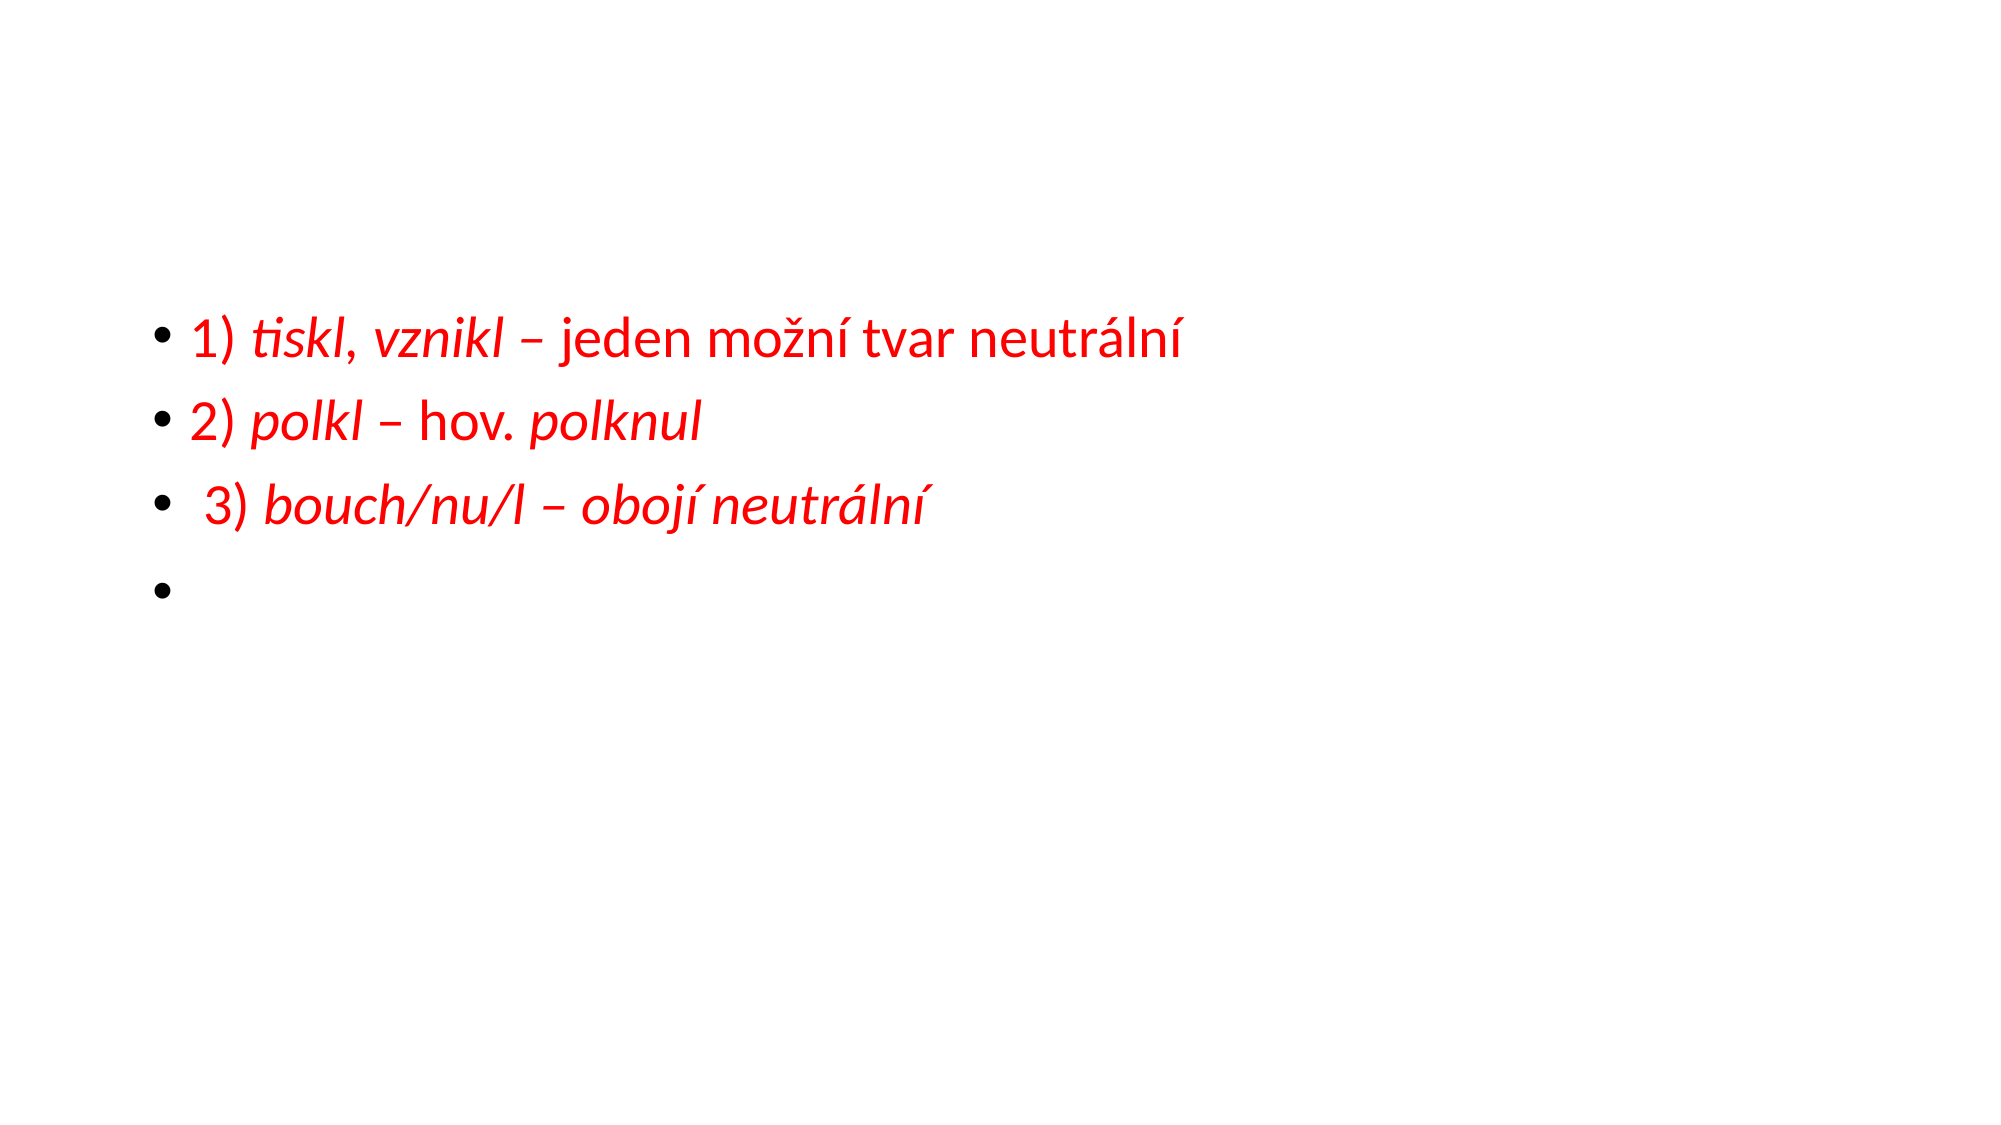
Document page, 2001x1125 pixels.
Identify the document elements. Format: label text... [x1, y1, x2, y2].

list 1) tiskl, vznikl – jeden možní tvar neutrální 2) polkl – hov. polknul 3) bouch/nu/l – obojí neutrální [137, 299, 1863, 1014]
